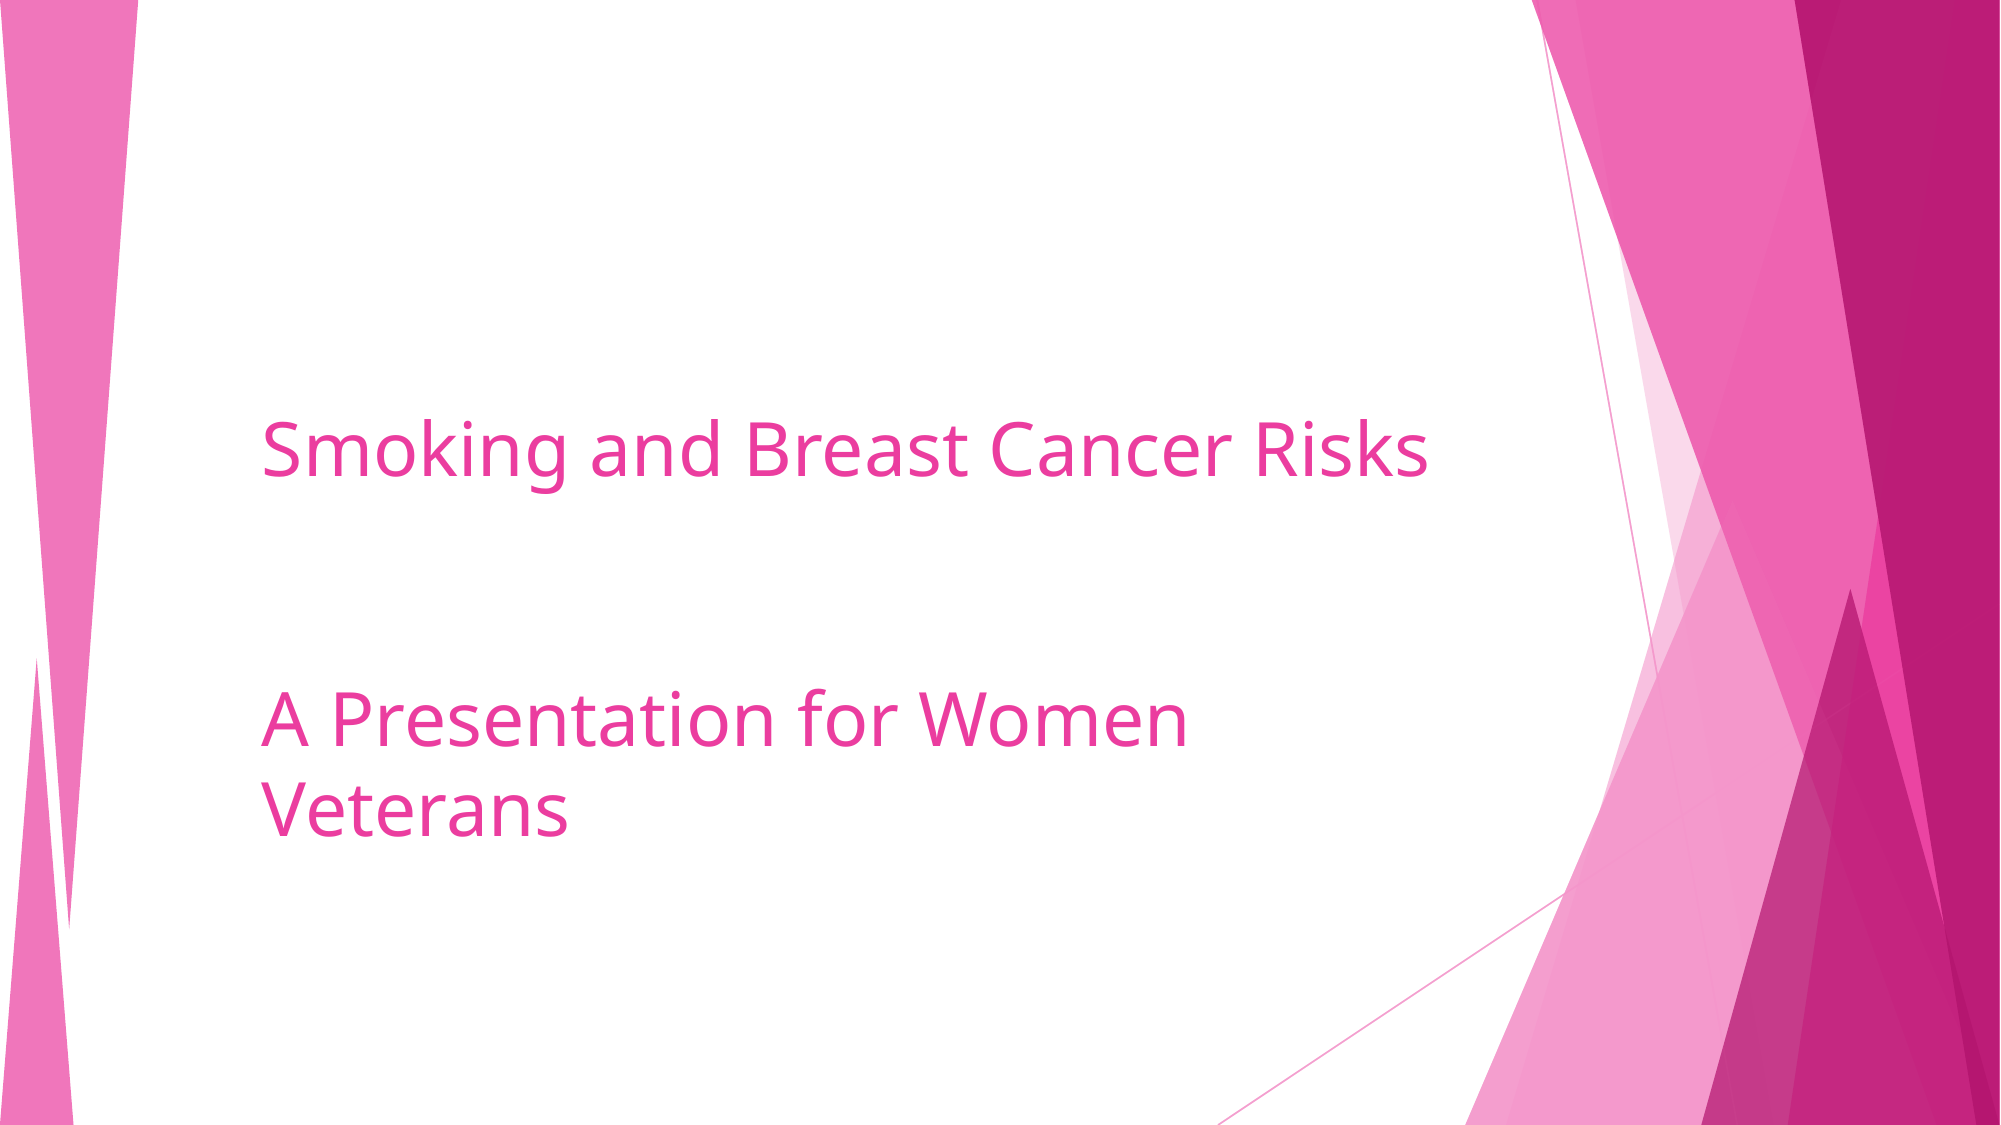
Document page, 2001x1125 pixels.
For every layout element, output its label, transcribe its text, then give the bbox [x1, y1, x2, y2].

subtitle A Presentation for Women Veterans [247, 664, 1522, 845]
title Smoking and Breast Cancer Risks [247, 394, 1522, 664]
